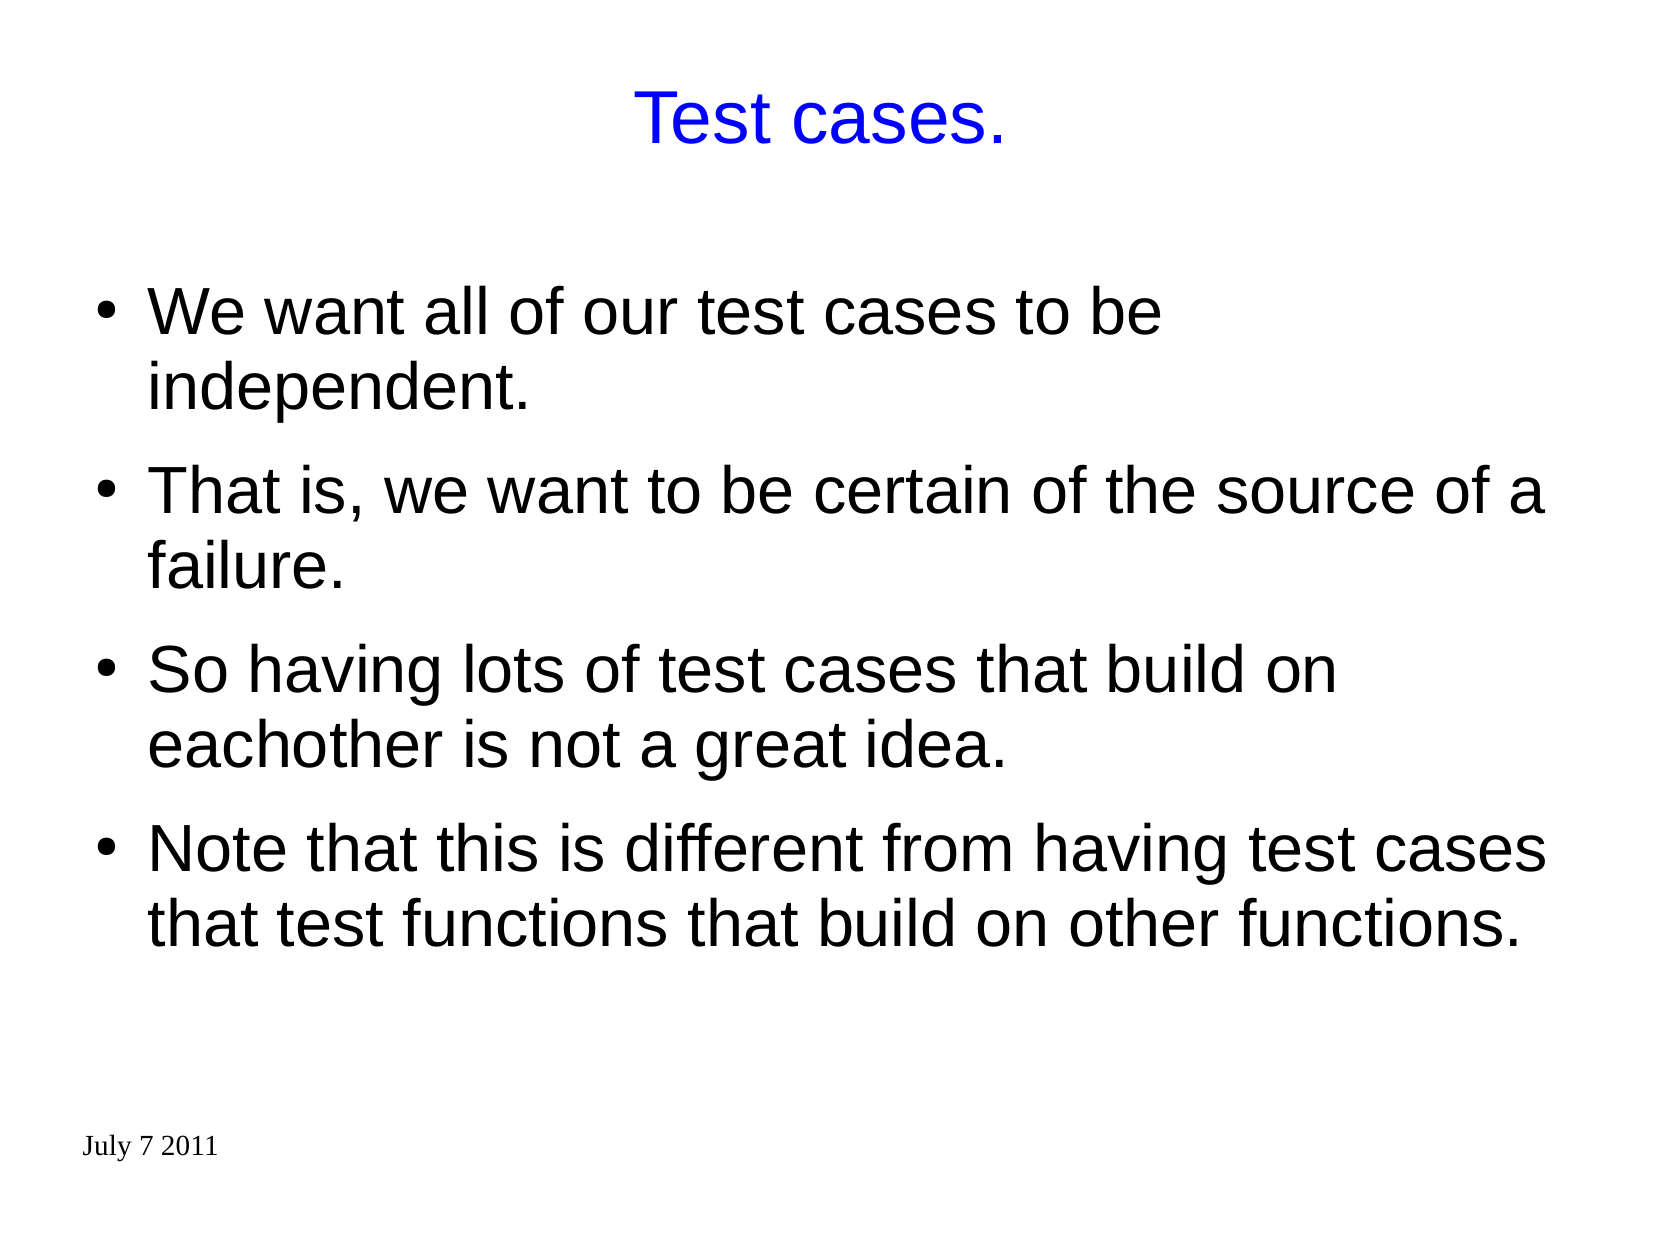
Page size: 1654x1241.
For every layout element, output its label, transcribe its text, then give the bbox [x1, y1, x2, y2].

list We want all of our test cases to be independent. That is, we want to be certain of the source of a failure. So having lots of test cases that build on eachother is not a great idea. Note that this is different from having test cases that test functions that build on other functions. [76, 274, 1565, 1093]
title Test cases. [76, 58, 1565, 178]
